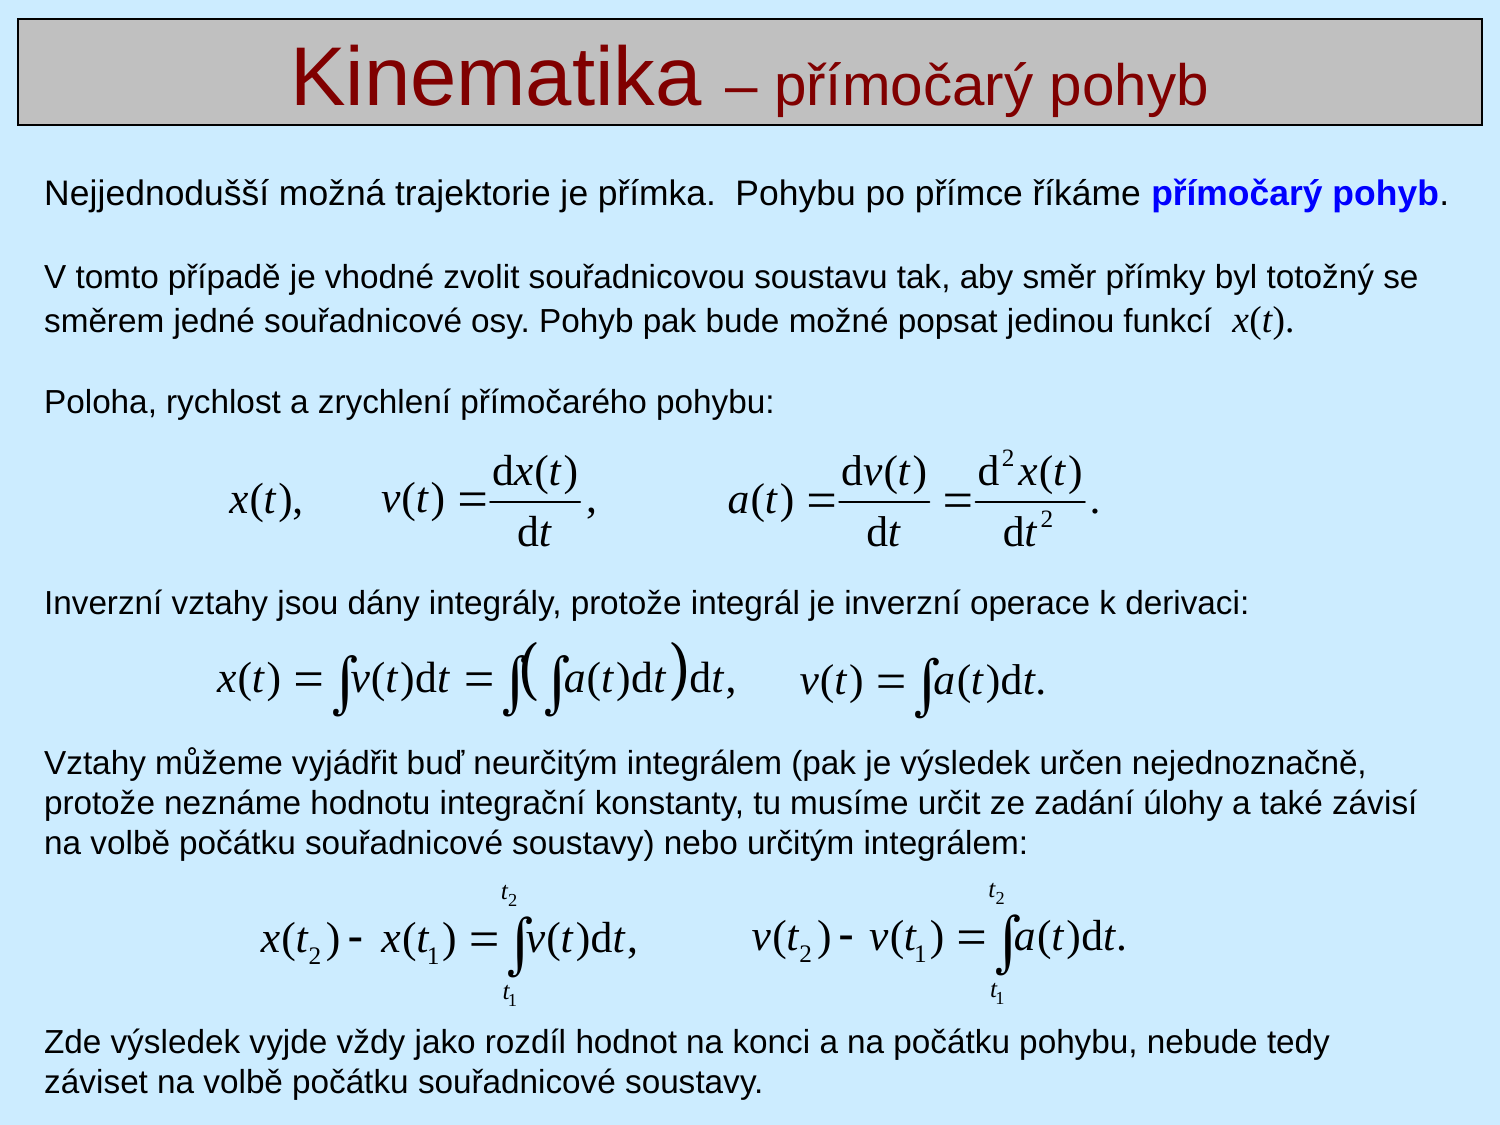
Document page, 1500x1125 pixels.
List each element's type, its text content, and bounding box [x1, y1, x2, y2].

text_box Inverzní vztahy jsou dány integrály, protože integrál je inverzní operace k derivaci: Vztahy můžeme vyjádřit buď neurčitým integrálem (pak je výsledek určen nejednoznačně, protože neznáme hodnotu integrační konstanty, tu musíme určit ze zadání úlohy a také závisí na volbě počátku souřadnicové soustavy) nebo určitým integrálem: Zde výsledek vyjde vždy jako rozdíl hodnot na konci a na počátku pohybu, nebude tedy záviset na volbě počátku souřadnicové soustavy. [29, 574, 1459, 1108]
picture [375, 443, 605, 557]
text_box Kinematika – přímočarý pohyb [17, 18, 1483, 126]
picture [220, 472, 311, 532]
picture [745, 870, 1132, 1013]
text_box Nejjednodušší možná trajektorie je přímka. Pohybu po přímce říkáme přímočarý pohyb. V tomto případě je vhodné zvolit souřadnicovou soustavu tak, aby směr přímky byl totožný se směrem jedné souřadnicové osy. Pohyb pak bude možné popsat jedinou funkcí x(t). Poloha, rychlost a zrychlení přímočarého pohybu: [29, 162, 1500, 428]
picture [252, 872, 646, 1015]
picture [720, 437, 1107, 557]
picture [793, 643, 1053, 723]
picture [208, 637, 744, 726]
